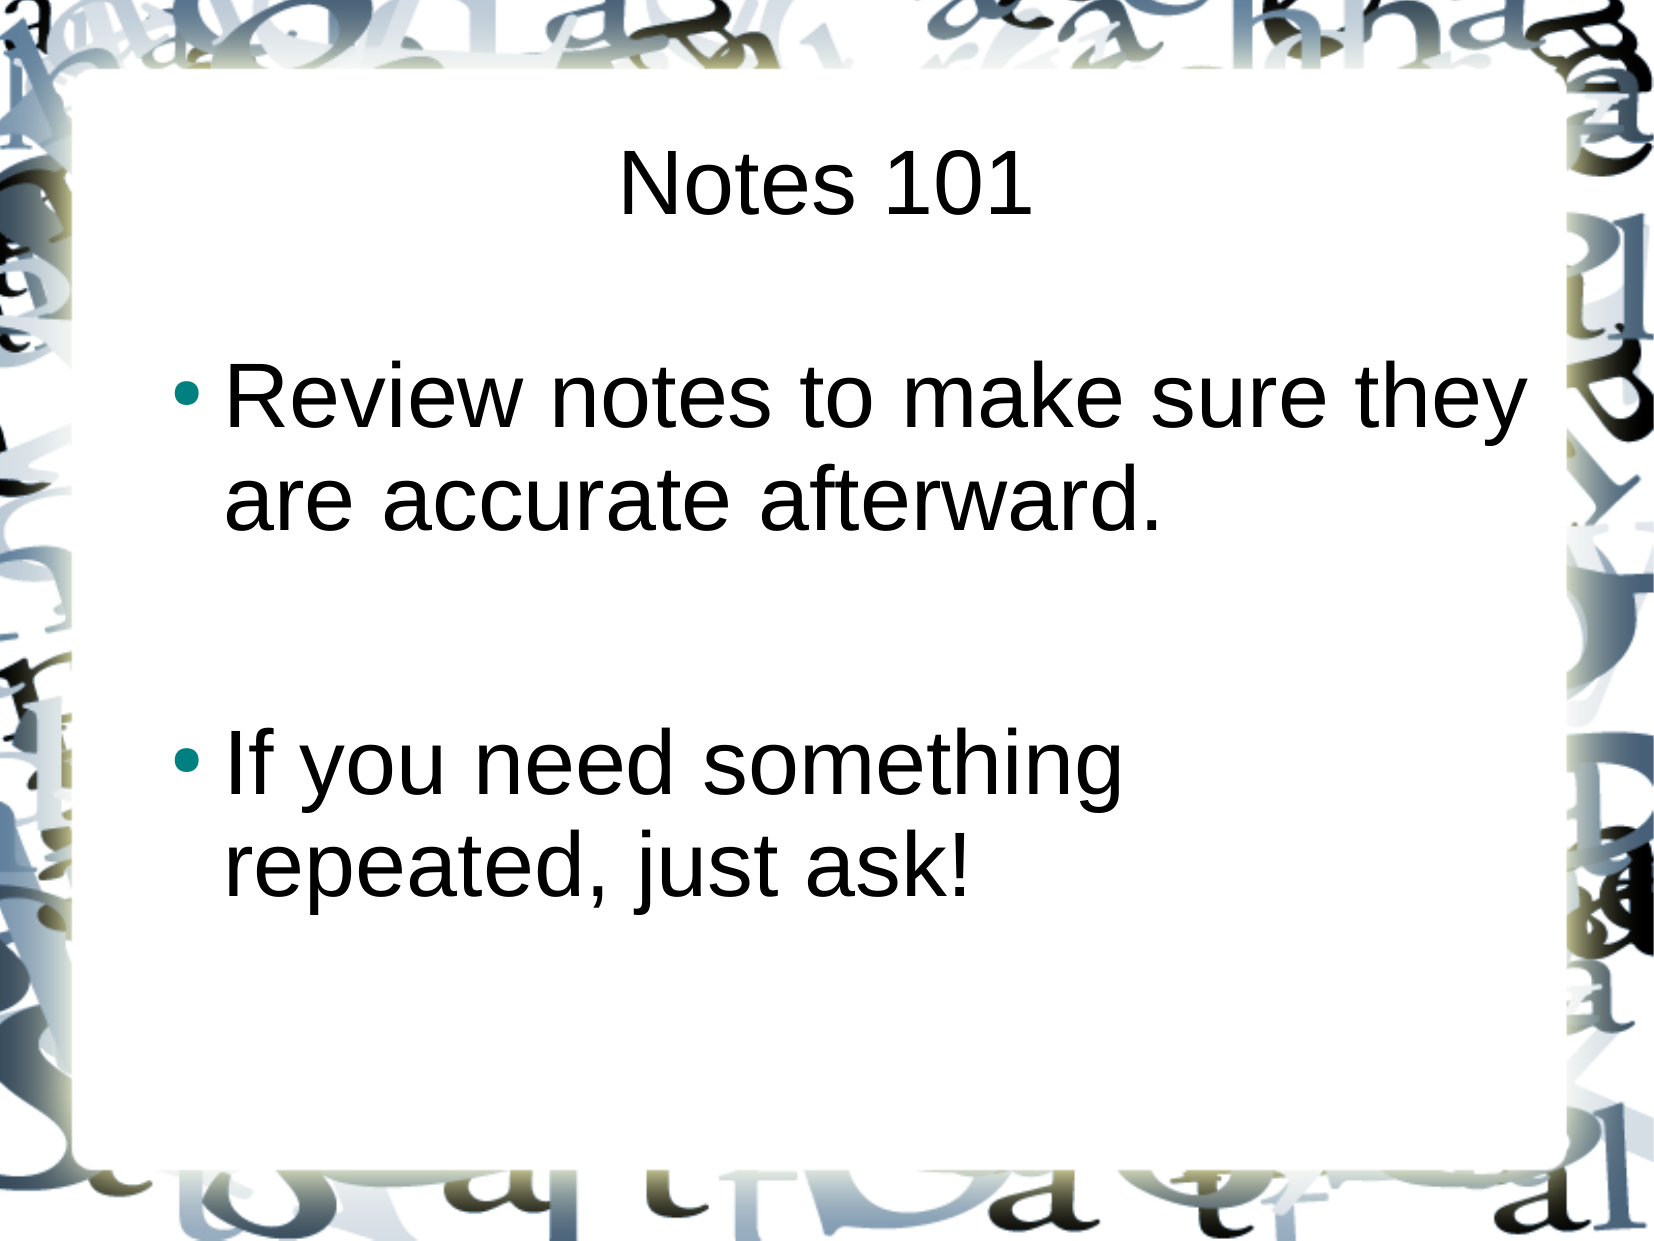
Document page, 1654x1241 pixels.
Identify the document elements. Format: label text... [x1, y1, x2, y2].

picture [0, 0, 1654, 1241]
title Notes 101 [82, 78, 1571, 287]
list Review notes to make sure they are accurate afterward. If you need something repeated, just ask! [152, 344, 1534, 1127]
